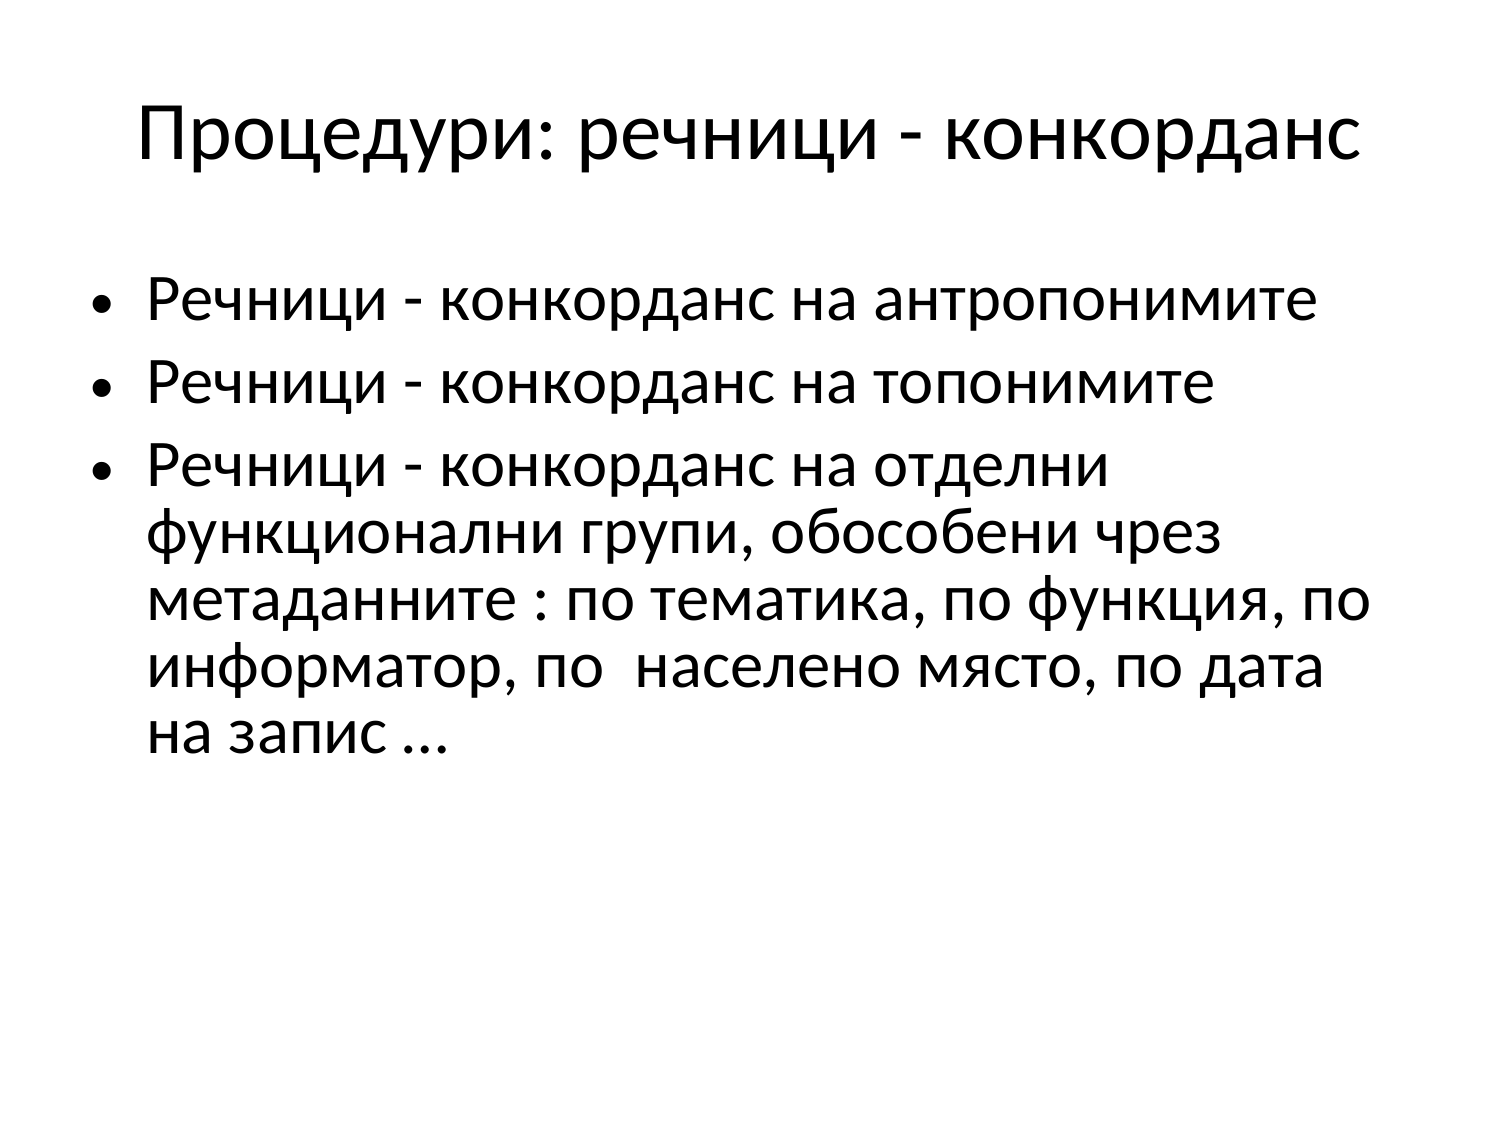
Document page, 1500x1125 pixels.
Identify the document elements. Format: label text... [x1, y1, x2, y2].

title Процедури: речници - конкорданс [75, 45, 1426, 233]
list Речници - конкорданс на антропонимите Речници - конкорданс на топонимите Речници - конкорданс на отделни функционални групи, обособени чрез метаданните : по тематика, по функция, по информатор, по населено място, по дата на запис … [75, 262, 1426, 1125]
